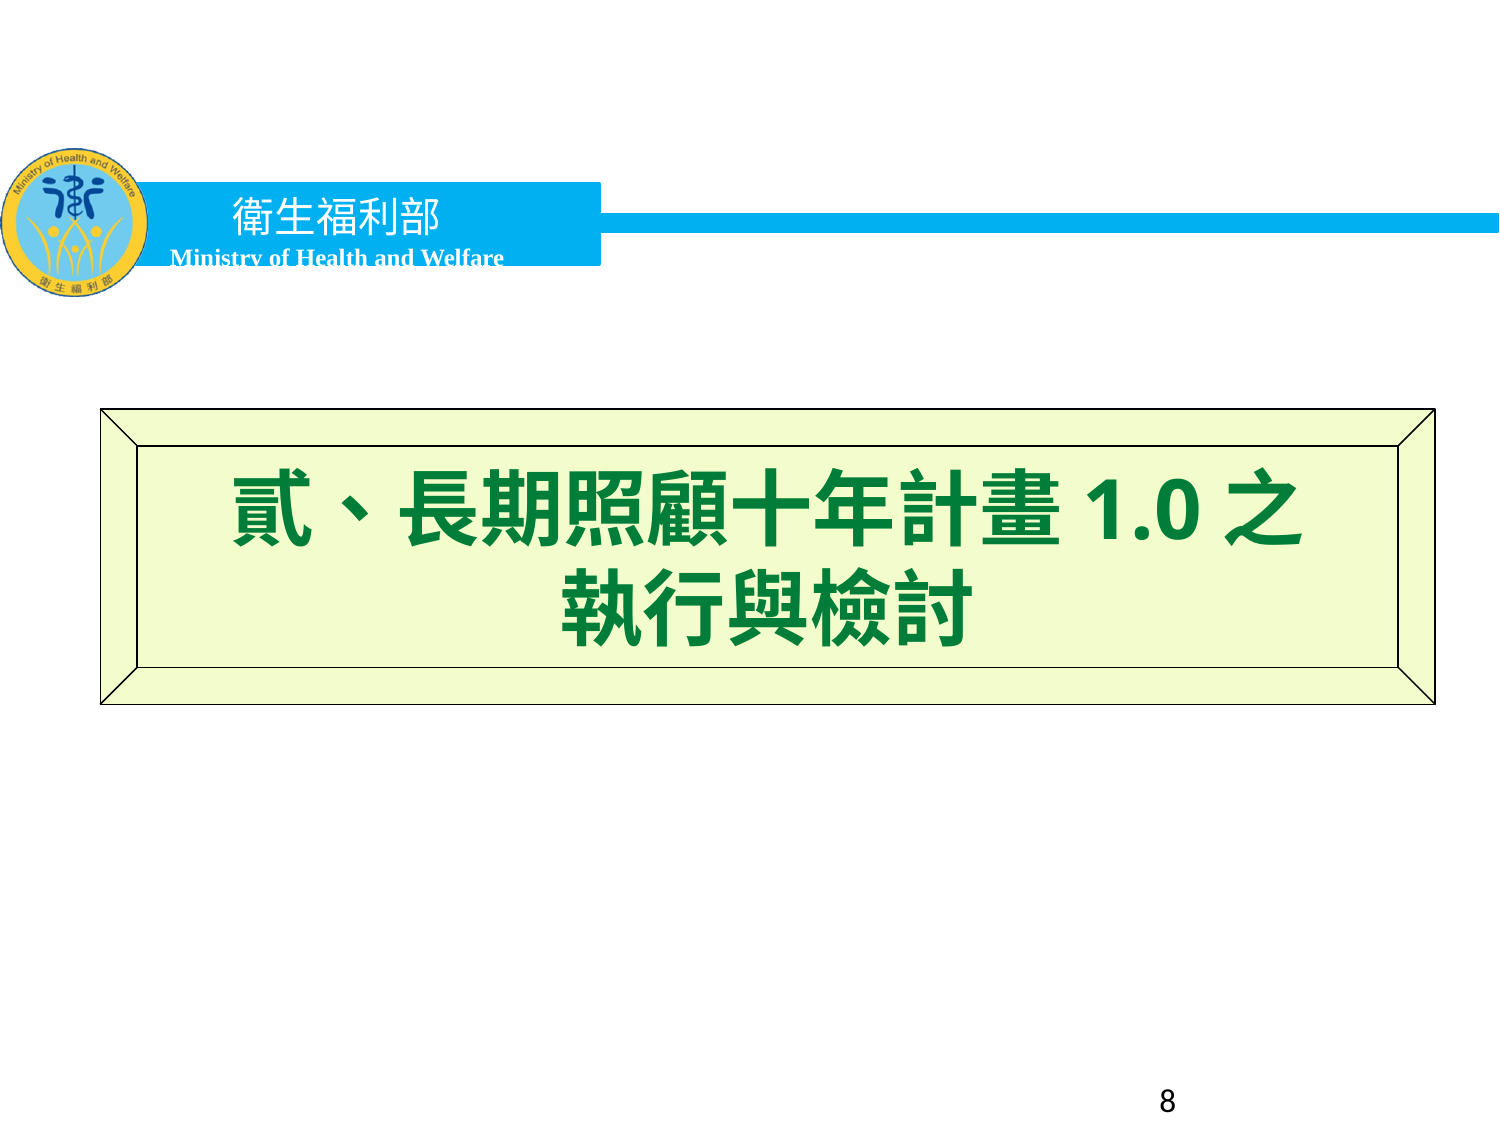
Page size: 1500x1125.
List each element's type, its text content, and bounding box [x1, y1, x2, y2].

text_box 貳、長期照顧十年計畫1.0之 執行與檢討 [100, 408, 1436, 705]
text_box 8 [1144, 1069, 1495, 1125]
